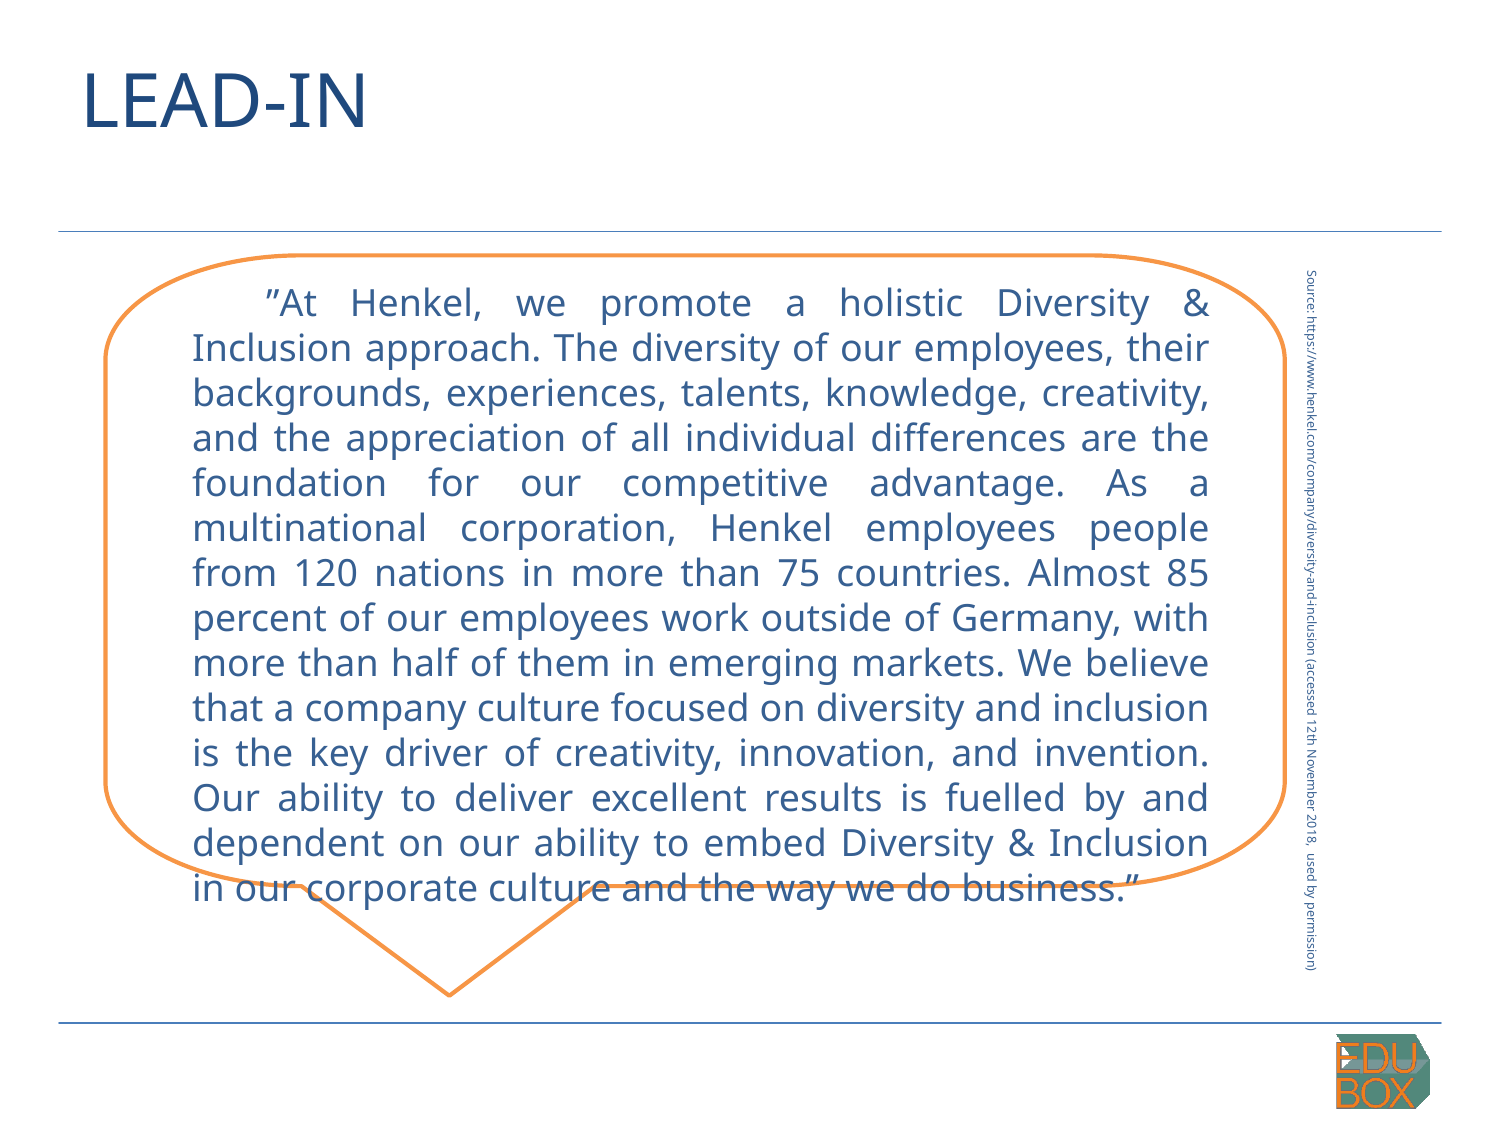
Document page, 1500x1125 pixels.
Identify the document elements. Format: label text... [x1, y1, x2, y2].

text_box [685, 872, 714, 887]
text_box [925, 872, 964, 887]
text_box [198, 255, 1192, 271]
text_box Source: https://www.henkel.com/company/diversity-and-inclusion (accessed 12th November 2018, used by permission) [1295, 255, 1328, 1084]
text_box [105, 279, 177, 863]
text_box [717, 872, 922, 887]
text_box [718, 883, 728, 887]
text_box [967, 872, 1187, 887]
text_box [671, 883, 681, 887]
picture [1328, 1028, 1437, 1114]
text_box [649, 883, 659, 887]
text_box [911, 883, 921, 887]
text_box [1226, 285, 1285, 857]
text_box ”At Henkel, we promote a holistic Diversity & Inclusion approach. The diversity of our employees, their backgrounds, experiences, talents, knowledge, creativity, and the appreciation of all individual differences are the foundation for our competitive advantage. As a multinational corporation, Henkel employees people from 120 nations in more than 75 countries. Almost 85 percent of our employees work outside of Germany, with more than half of them in emerging markets. We believe that a company culture focused on diversity and inclusion is the key driver of creativity, innovation, and invention. Our ability to deliver excellent results is fuelled by and dependent on our ability to embed Diversity & Inclusion in our corporate culture and the way we do business.” [177, 271, 1226, 872]
text_box [203, 872, 682, 996]
text_box [934, 883, 944, 887]
title LEAD-IN [64, 42, 1040, 153]
text_box [968, 883, 978, 887]
text_box [1042, 883, 1052, 887]
